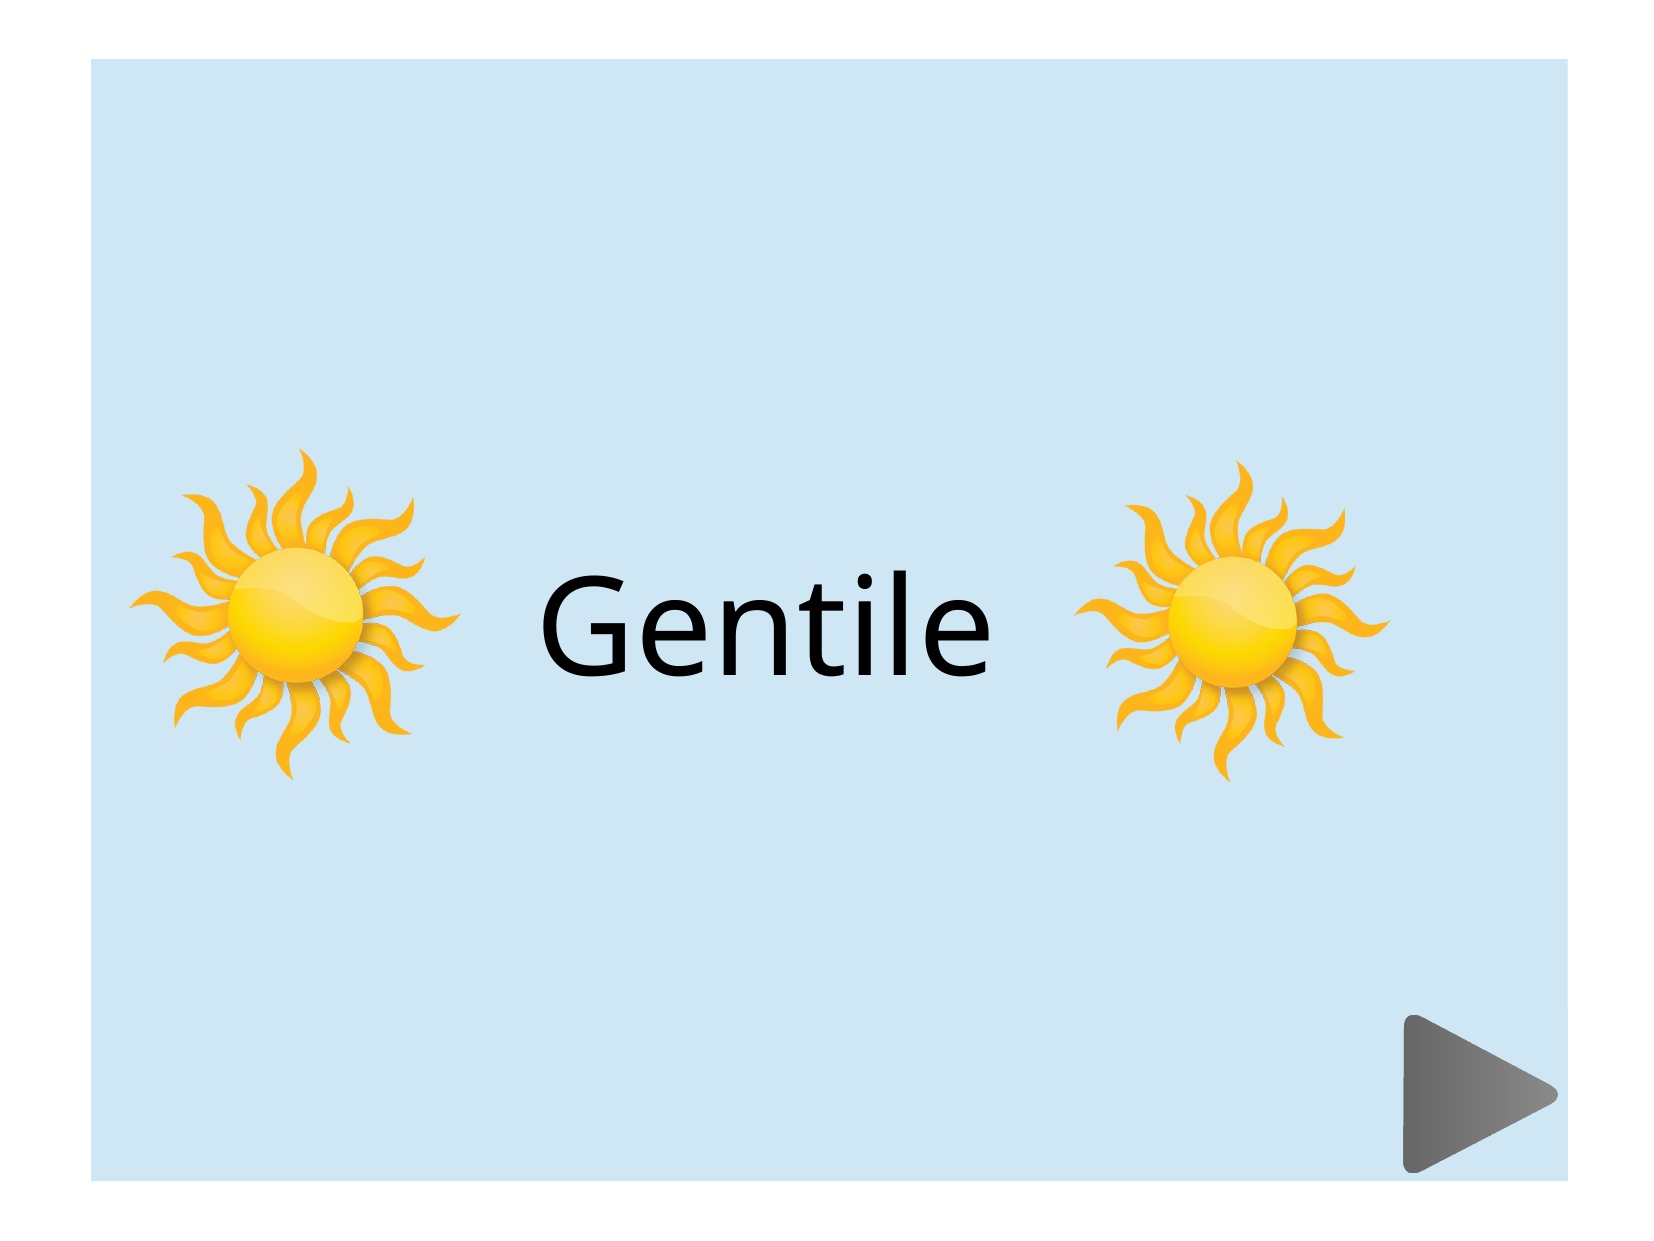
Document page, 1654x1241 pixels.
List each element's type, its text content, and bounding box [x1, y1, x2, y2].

picture [1393, 1007, 1568, 1182]
picture [1074, 460, 1390, 782]
picture [129, 448, 461, 780]
title Gentile [91, 59, 1568, 1182]
